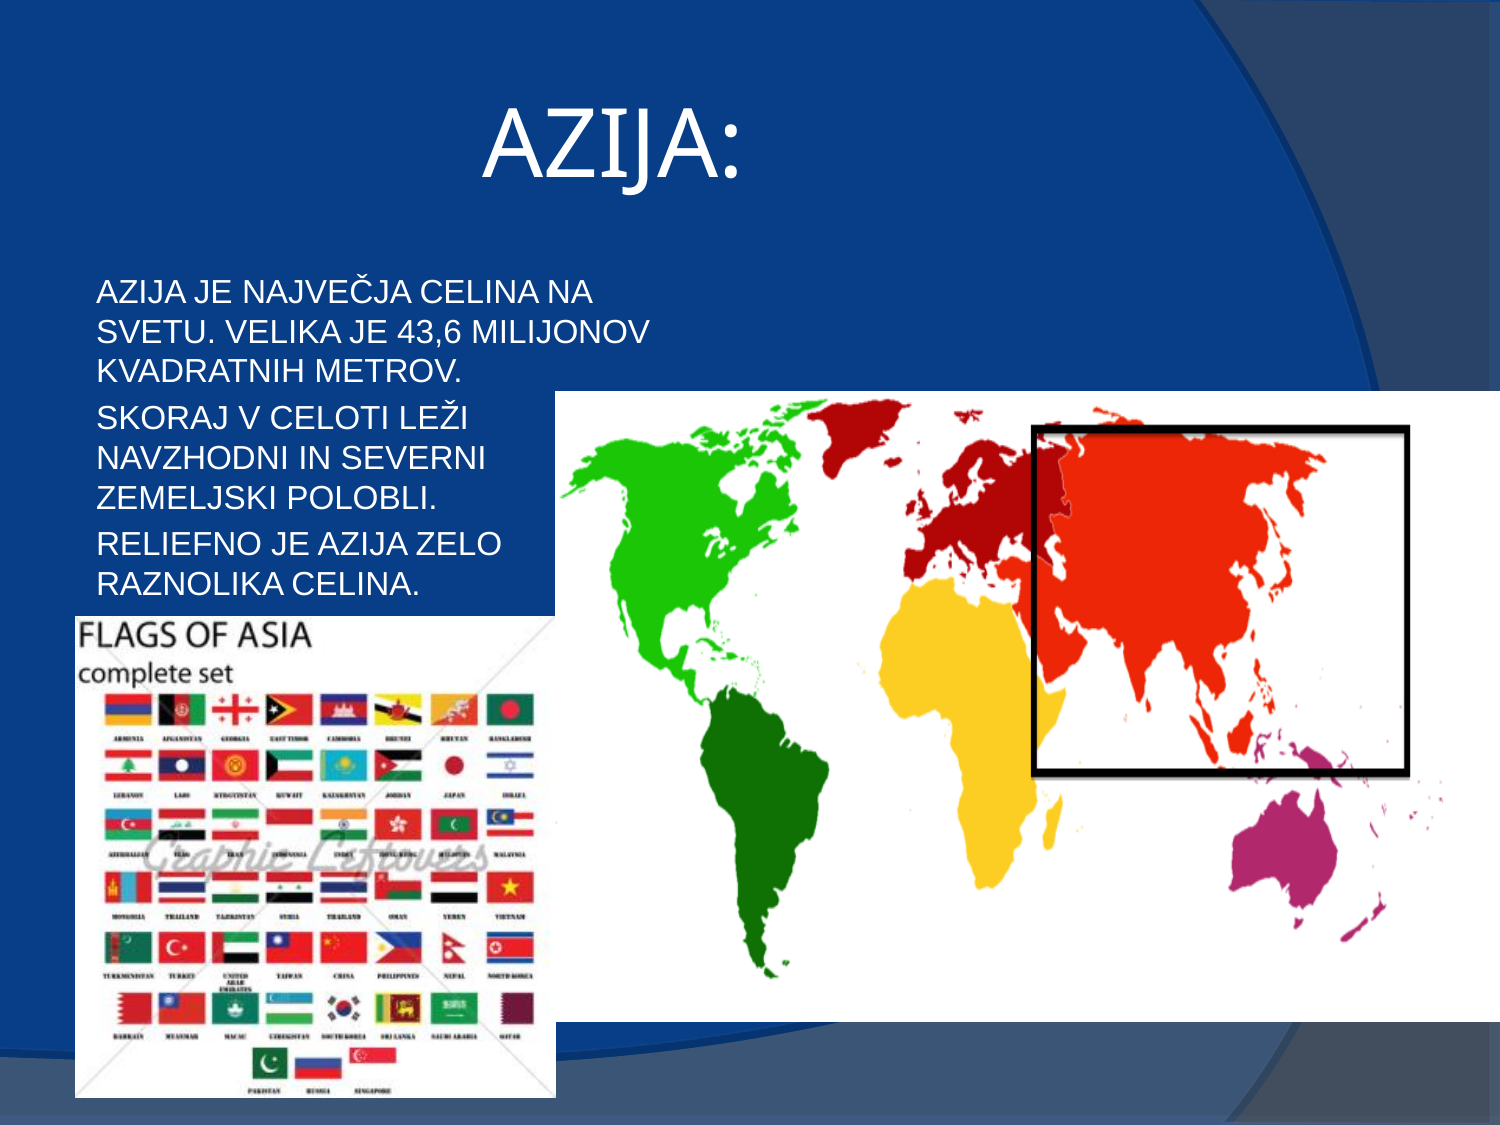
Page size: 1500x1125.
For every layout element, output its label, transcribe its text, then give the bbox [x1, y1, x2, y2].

list AZIJA JE NAJVEČJA CELINA NA SVETU. VELIKA JE 43,6 MILIJONOV KVADRATNIH METROV. SKORAJ V CELOTI LEŽI NAVZHODNI IN SEVERNI ZEMELJSKI POLOBLI. RELIEFNO JE AZIJA ZELO RAZNOLIKA CELINA. [75, 262, 675, 559]
title AZIJA: [75, 45, 1300, 233]
picture [75, 391, 1500, 1125]
